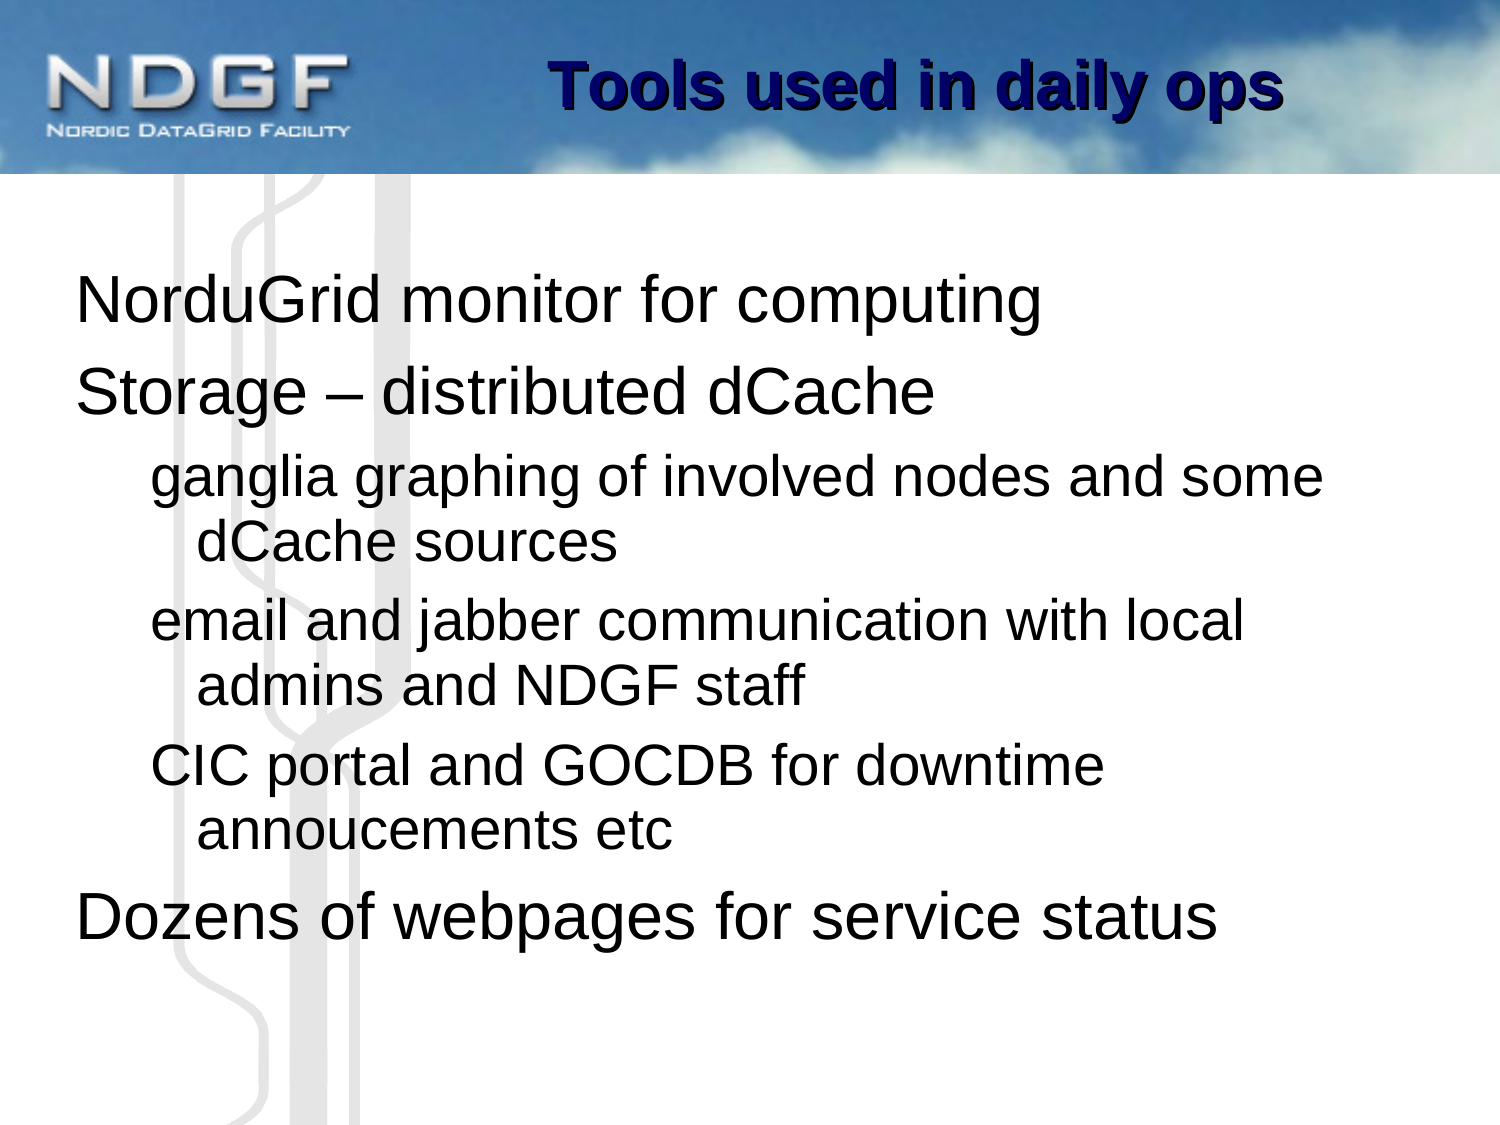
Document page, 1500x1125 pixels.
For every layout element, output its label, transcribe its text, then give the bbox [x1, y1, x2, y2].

list NorduGrid monitor for computing Storage – distributed dCache ganglia graphing of involved nodes and some dCache sources email and jabber communication with local admins and NDGF staff CIC portal and GOCDB for downtime annoucements etc Dozens of webpages for service status [75, 262, 1426, 1006]
title Tools used in daily ops [372, 19, 1459, 150]
picture [0, 0, 1500, 1125]
